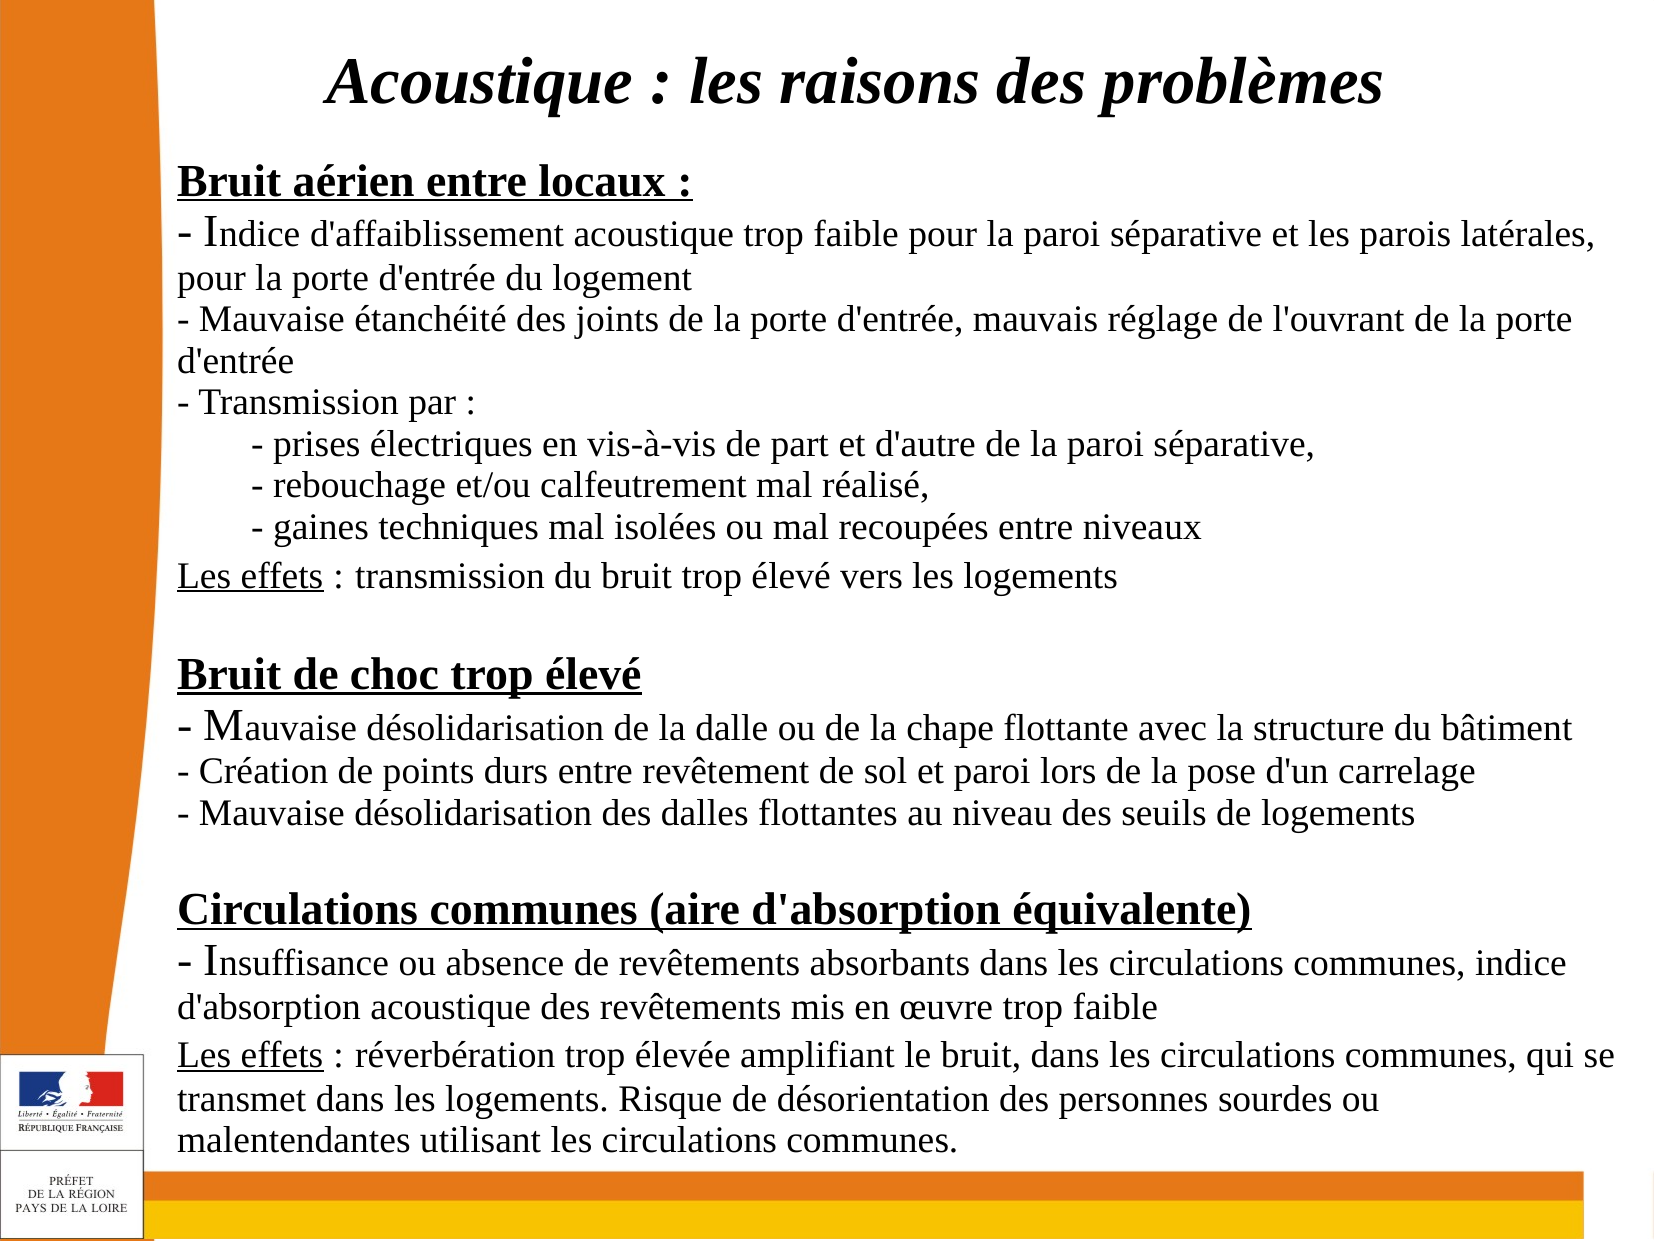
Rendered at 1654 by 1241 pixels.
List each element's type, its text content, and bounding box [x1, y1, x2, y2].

title Bruit aérien entre locaux : - Indice d'affaiblissement acoustique trop faible pour la paroi séparative et les parois latérales, pour la porte d'entrée du logement - Mauvaise étanchéité des joints de la porte d'entrée, mauvais réglage de l'ouvrant de la porte d'entrée - Transmission par : - prises électriques en vis-à-vis de part et d'autre de la paroi séparative, - rebouchage et/ou calfeutrement mal réalisé, - gaines techniques mal isolées ou mal recoupées entre niveaux Les effets : transmission du bruit trop élevé vers les logements Bruit de choc trop élevé - Mauvaise désolidarisation de la dalle ou de la chape flottante avec la structure du bâtiment - Création de points durs entre revêtement de sol et paroi lors de la pose d'un carrelage - Mauvaise désolidarisation des dalles flottantes au niveau des seuils de logements Circulations communes (aire d'absorption équivalente) - Insuffisance ou absence de revêtements absorbants dans les circulations communes, indice d'absorption acoustique des revêtements mis en œuvre trop faible Les effets : réverbération trop élevée amplifiant le bruit, dans les circulations communes, qui se transmet dans les logements. Risque de désorientation des personnes sourdes ou malentendantes utilisant les circulations communes. [177, 146, 1625, 1241]
picture [0, 0, 1654, 1241]
title Acoustique : les raisons des problèmes [295, 43, 1418, 119]
